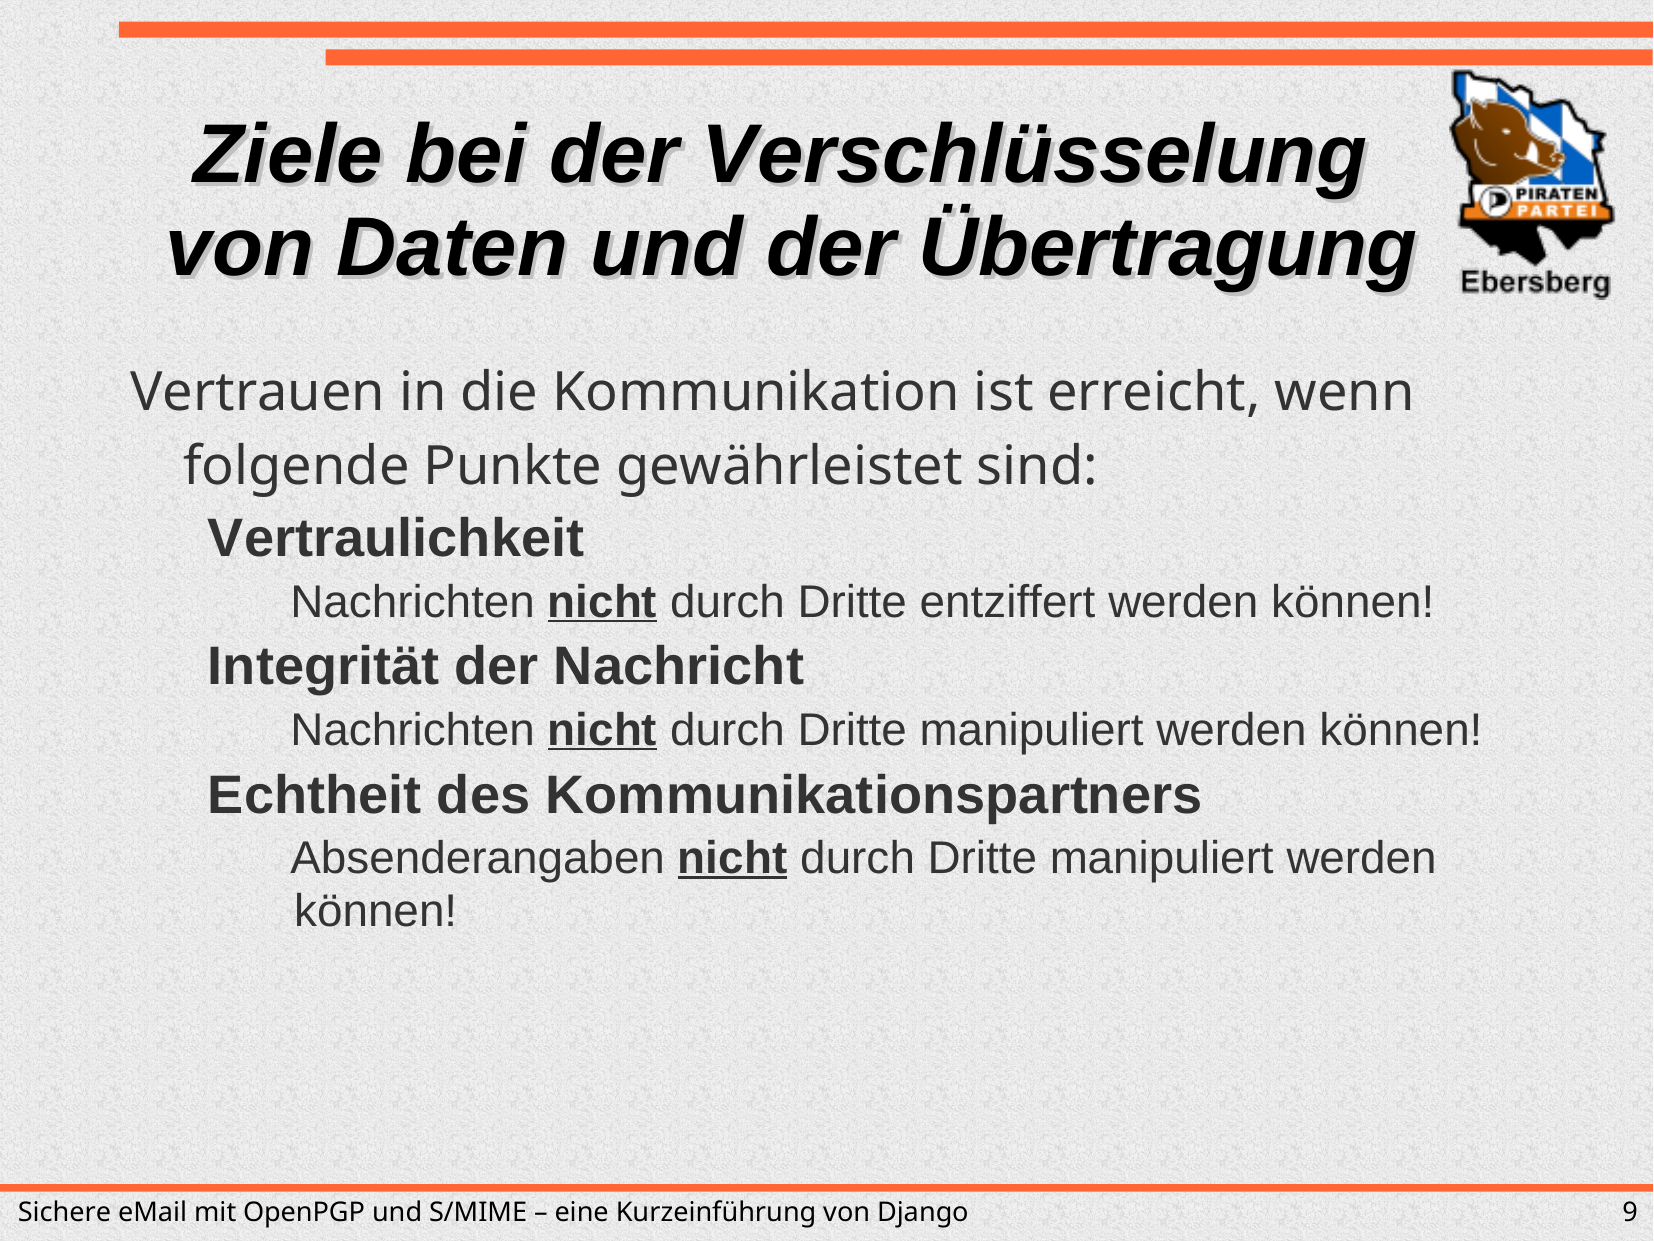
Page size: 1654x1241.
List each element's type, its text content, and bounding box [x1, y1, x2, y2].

list Vertrauen in die Kommunikation ist erreicht, wenn folgende Punkte gewährleistet sind: Vertraulichkeit Nachrichten nicht durch Dritte entziffert werden können! Integrität der Nachricht Nachrichten nicht durch Dritte manipuliert werden können! Echtheit des Kommunikationspartners Absenderangaben nicht durch Dritte manipuliert werden können! [112, 352, 1529, 1163]
title Ziele bei der Verschlüsselung von Daten und der Übertragung [75, 75, 1487, 326]
picture [0, 0, 1654, 1241]
